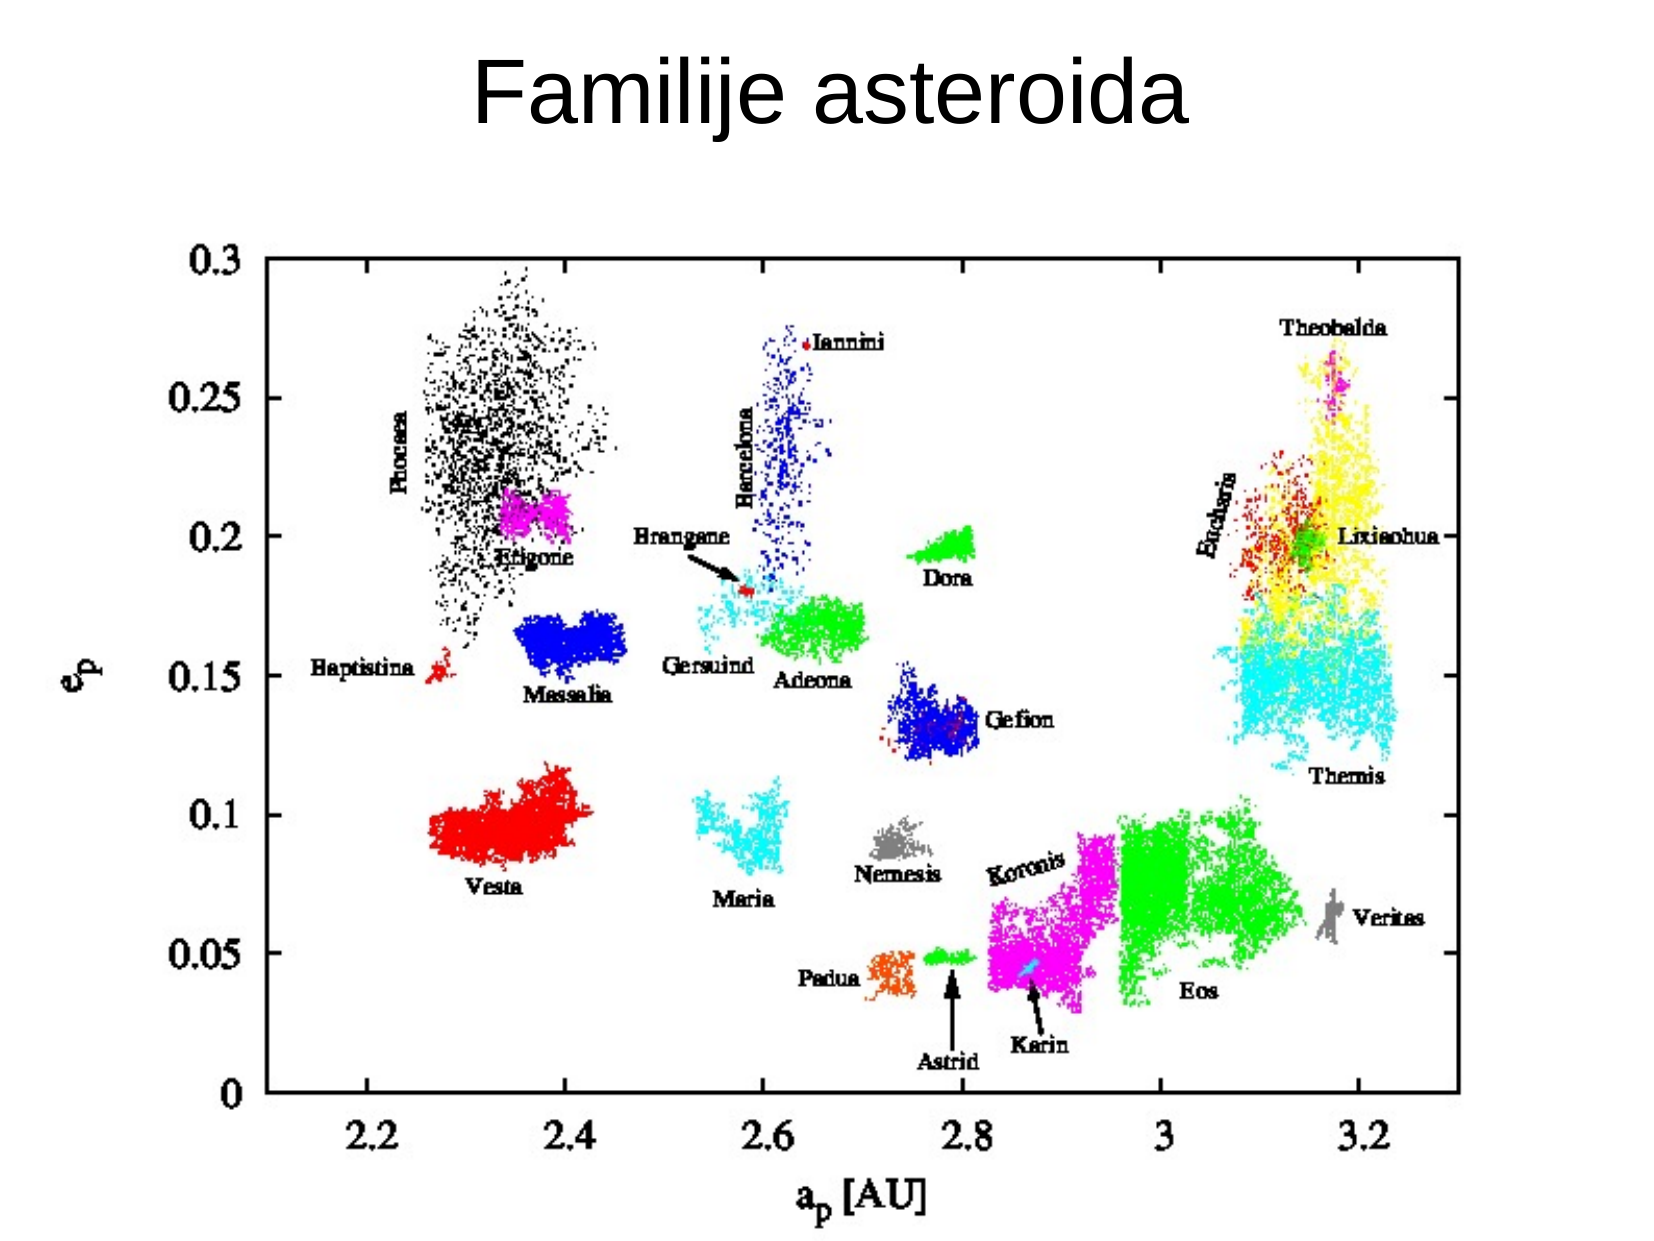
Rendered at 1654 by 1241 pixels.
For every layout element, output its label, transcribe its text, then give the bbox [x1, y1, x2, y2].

picture [30, 209, 1530, 1241]
title Familije asteroida [86, 34, 1576, 151]
